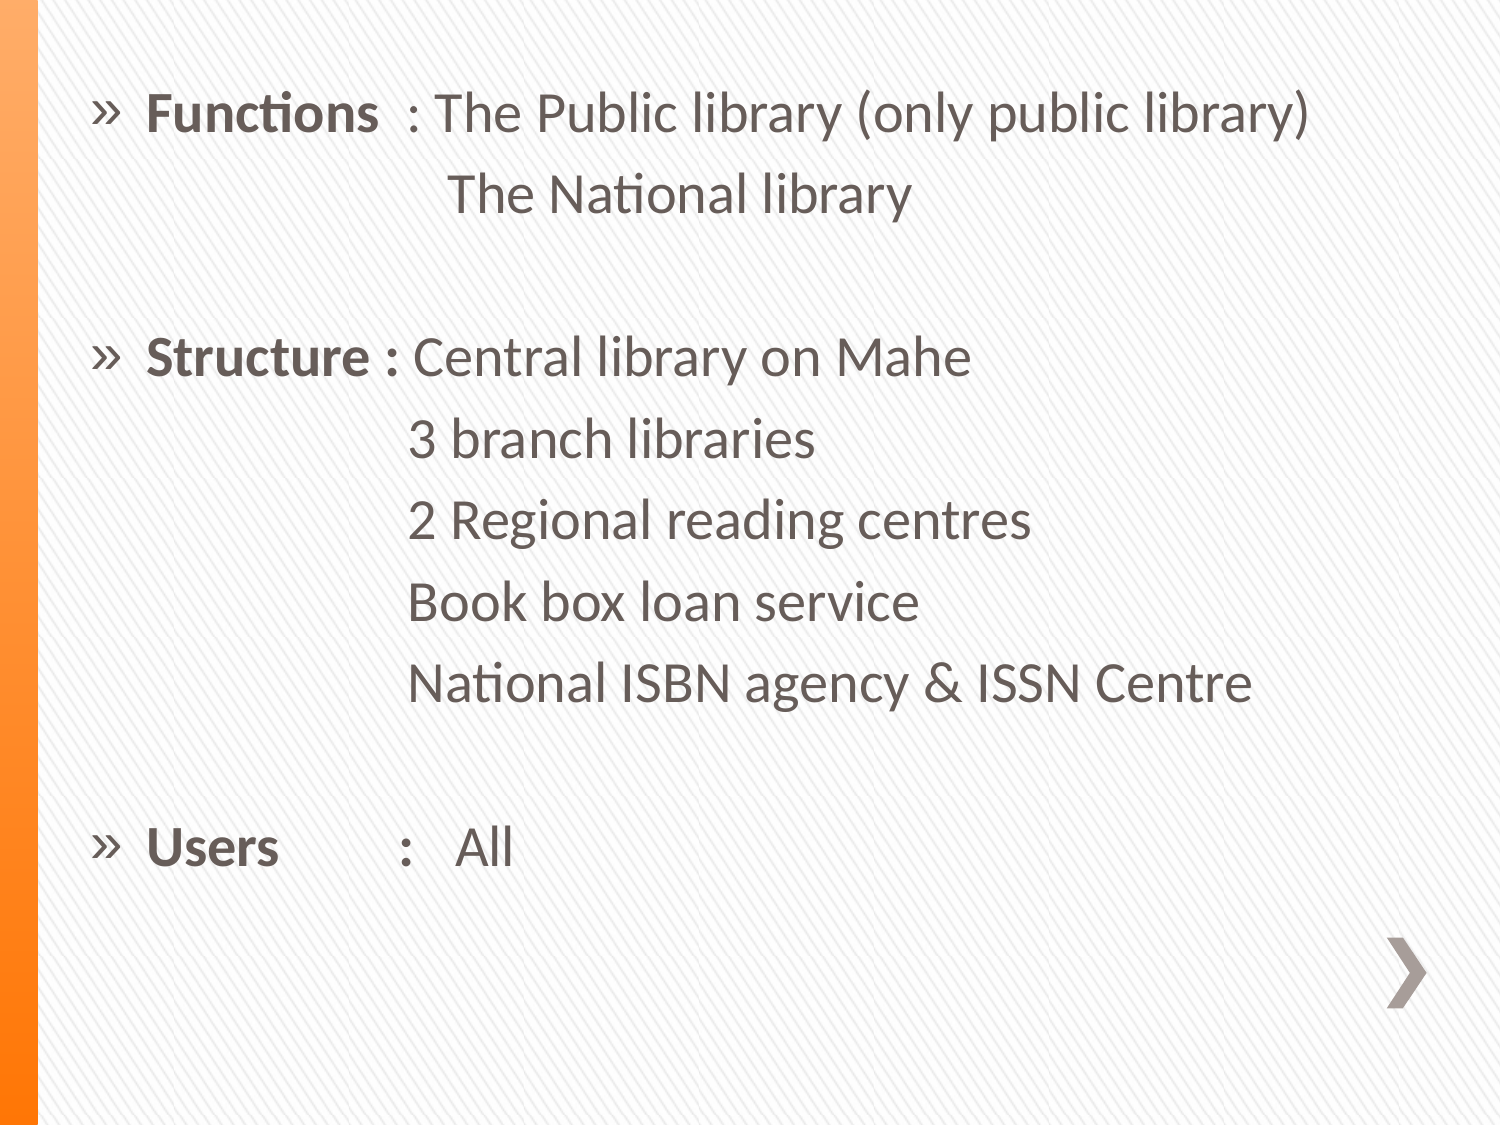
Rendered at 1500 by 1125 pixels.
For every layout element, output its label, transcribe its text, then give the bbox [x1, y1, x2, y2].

list Functions : The Public library (only public library) The National library Structure : Central library on Mahe 3 branch libraries 2 Regional reading centres Book box loan service National ISBN agency & ISSN Centre Users : All [75, 66, 1425, 1059]
picture [37, 0, 1500, 1125]
